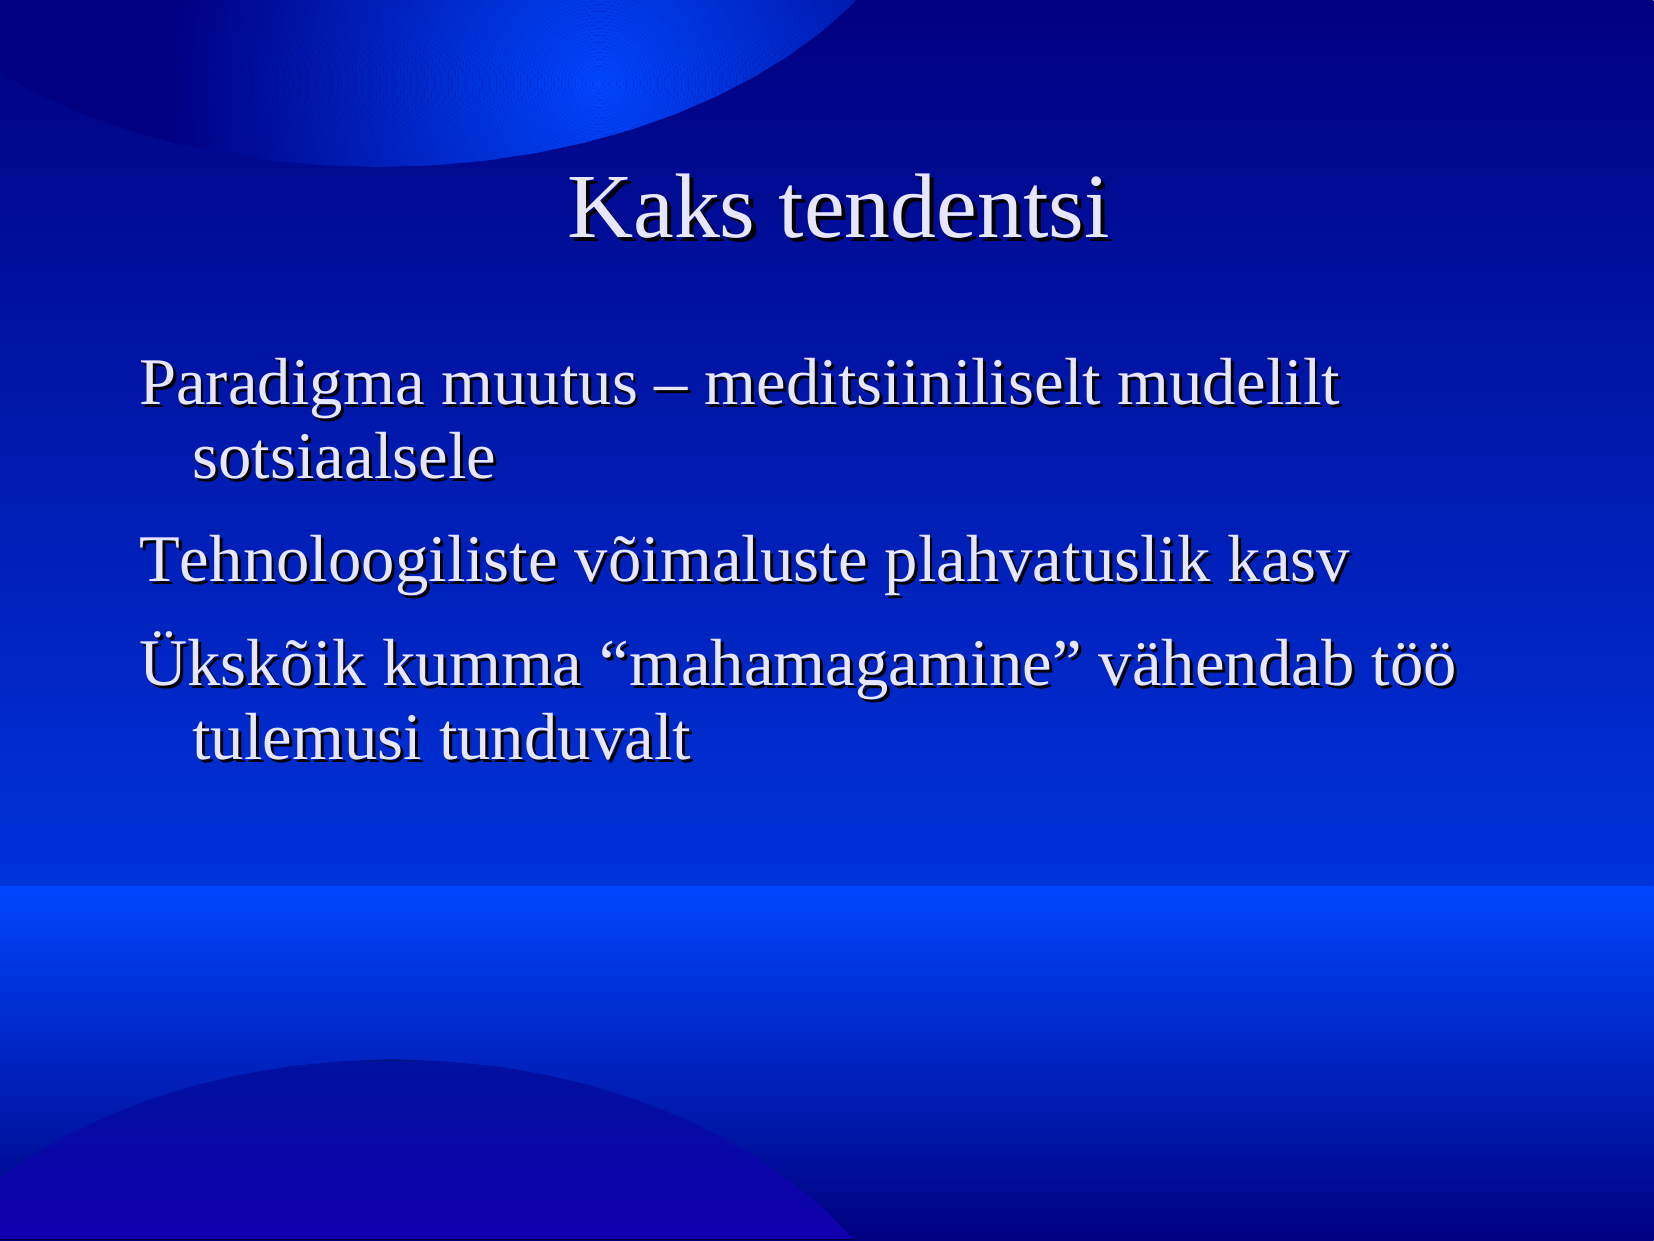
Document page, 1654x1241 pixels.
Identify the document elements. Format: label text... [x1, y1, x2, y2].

title Kaks tendentsi [121, 102, 1534, 311]
list Paradigma muutus – meditsiiniliselt mudelilt sotsiaalsele Tehnoloogiliste võimaluste plahvatuslik kasv Ükskõik kumma “mahamagamine” vähendab töö tulemusi tunduvalt [121, 344, 1534, 1127]
